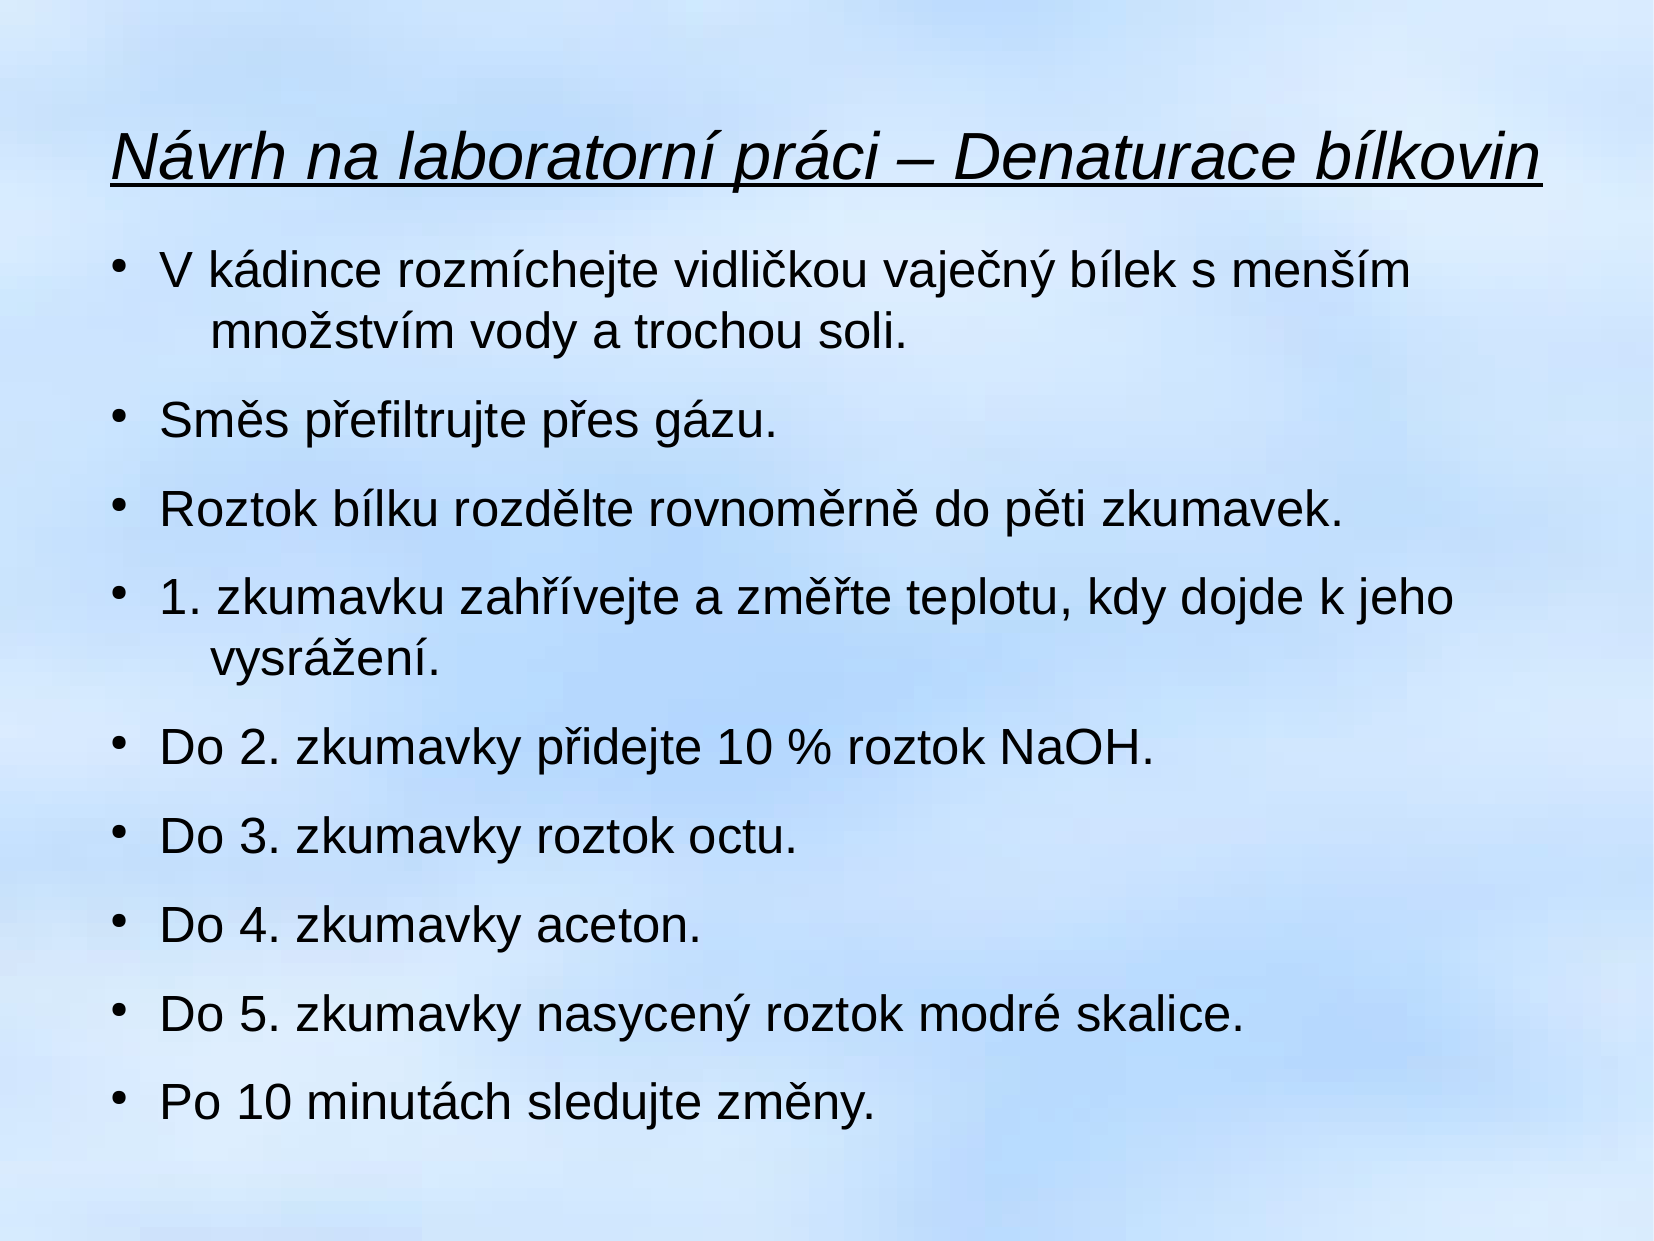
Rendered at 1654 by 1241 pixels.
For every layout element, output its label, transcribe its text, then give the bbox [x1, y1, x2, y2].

title Návrh na laboratorní práci – Denaturace bílkovin [82, 49, 1571, 257]
list V kádince rozmíchejte vidličkou vaječný bílek s menším množstvím vody a trochou soli. Směs přefiltrujte přes gázu. Roztok bílku rozdělte rovnoměrně do pěti zkumavek. 1. zkumavku zahřívejte a změřte teplotu, kdy dojde k jeho vysrážení. Do 2. zkumavky přidejte 10 % roztok NaOH. Do 3. zkumavky roztok octu. Do 4. zkumavky aceton. Do 5. zkumavky nasycený roztok modré skalice. Po 10 minutách sledujte změny. [76, 236, 1565, 1138]
